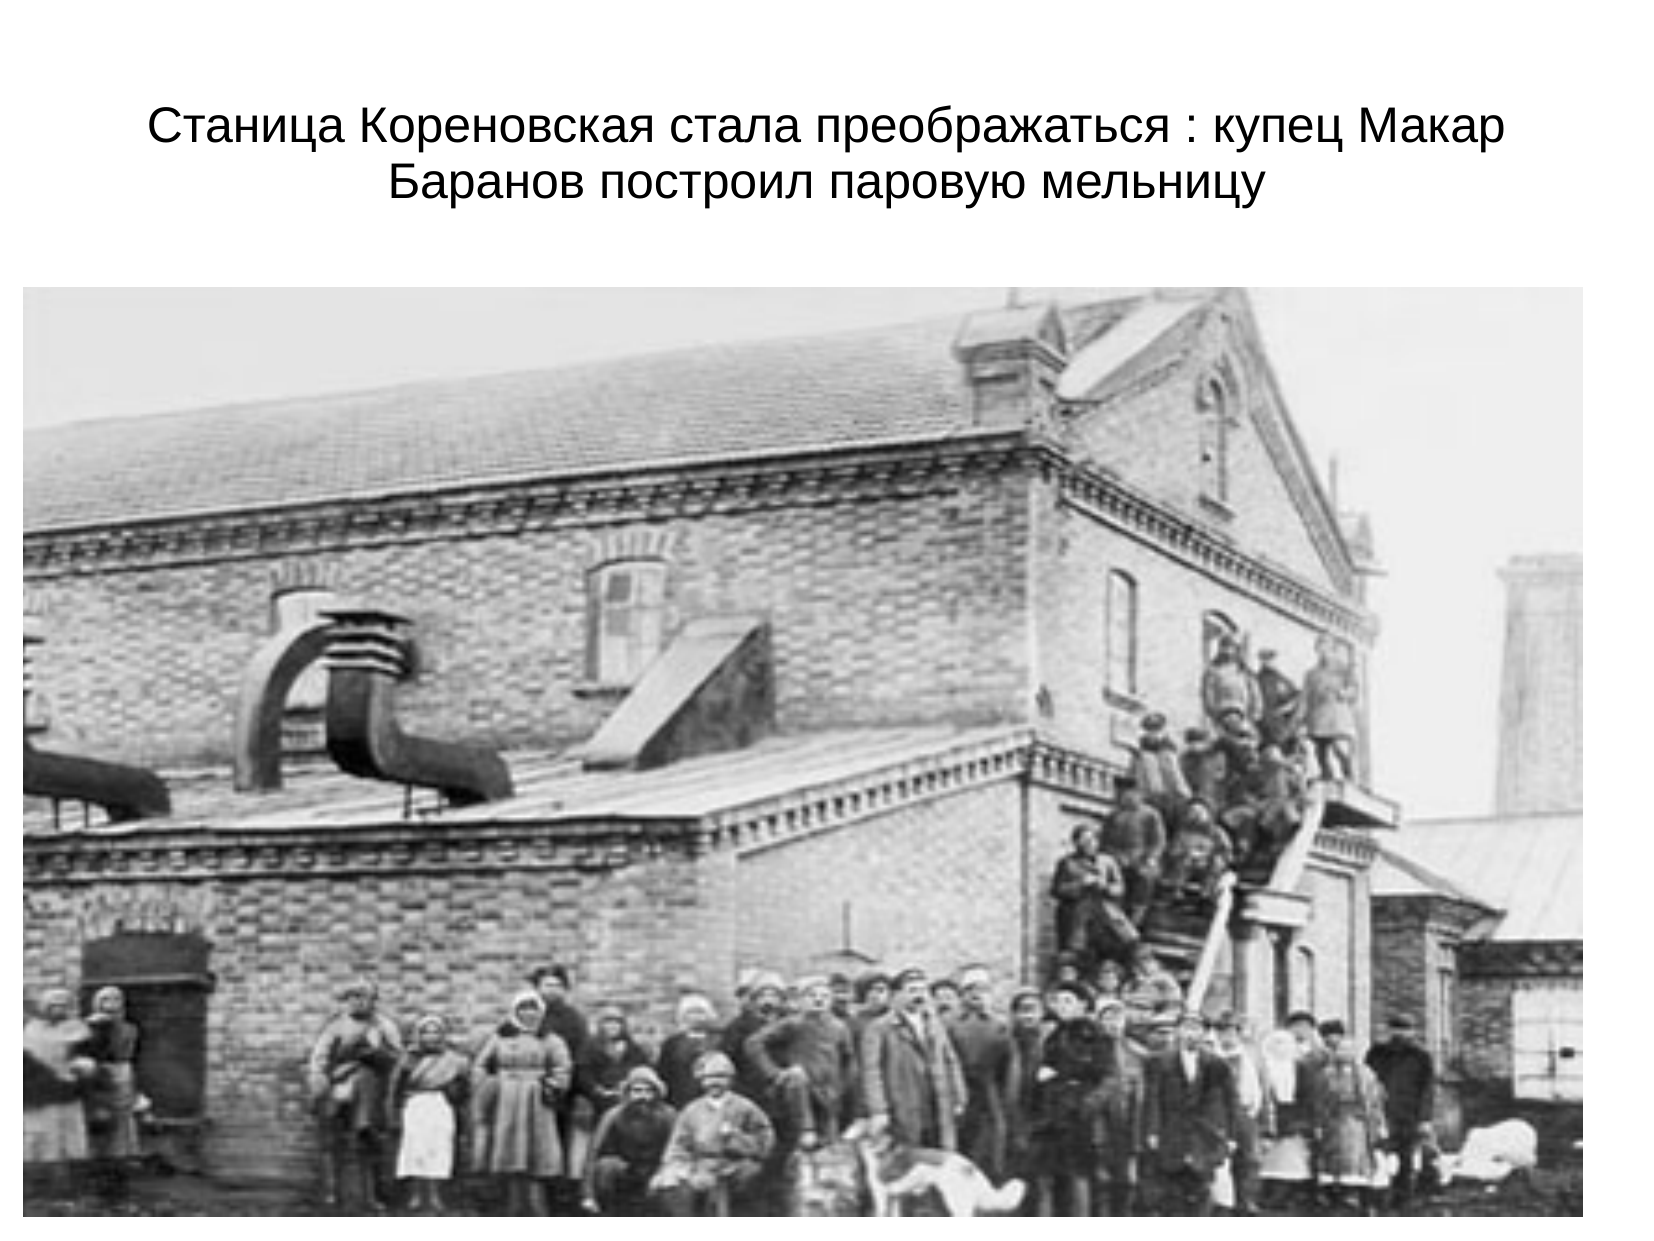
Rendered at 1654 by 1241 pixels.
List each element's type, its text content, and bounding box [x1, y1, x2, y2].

picture [23, 287, 1583, 1217]
title Станица Кореновская стала преображаться : купец Макар Баранов построил паровую мельницу [82, 49, 1571, 257]
